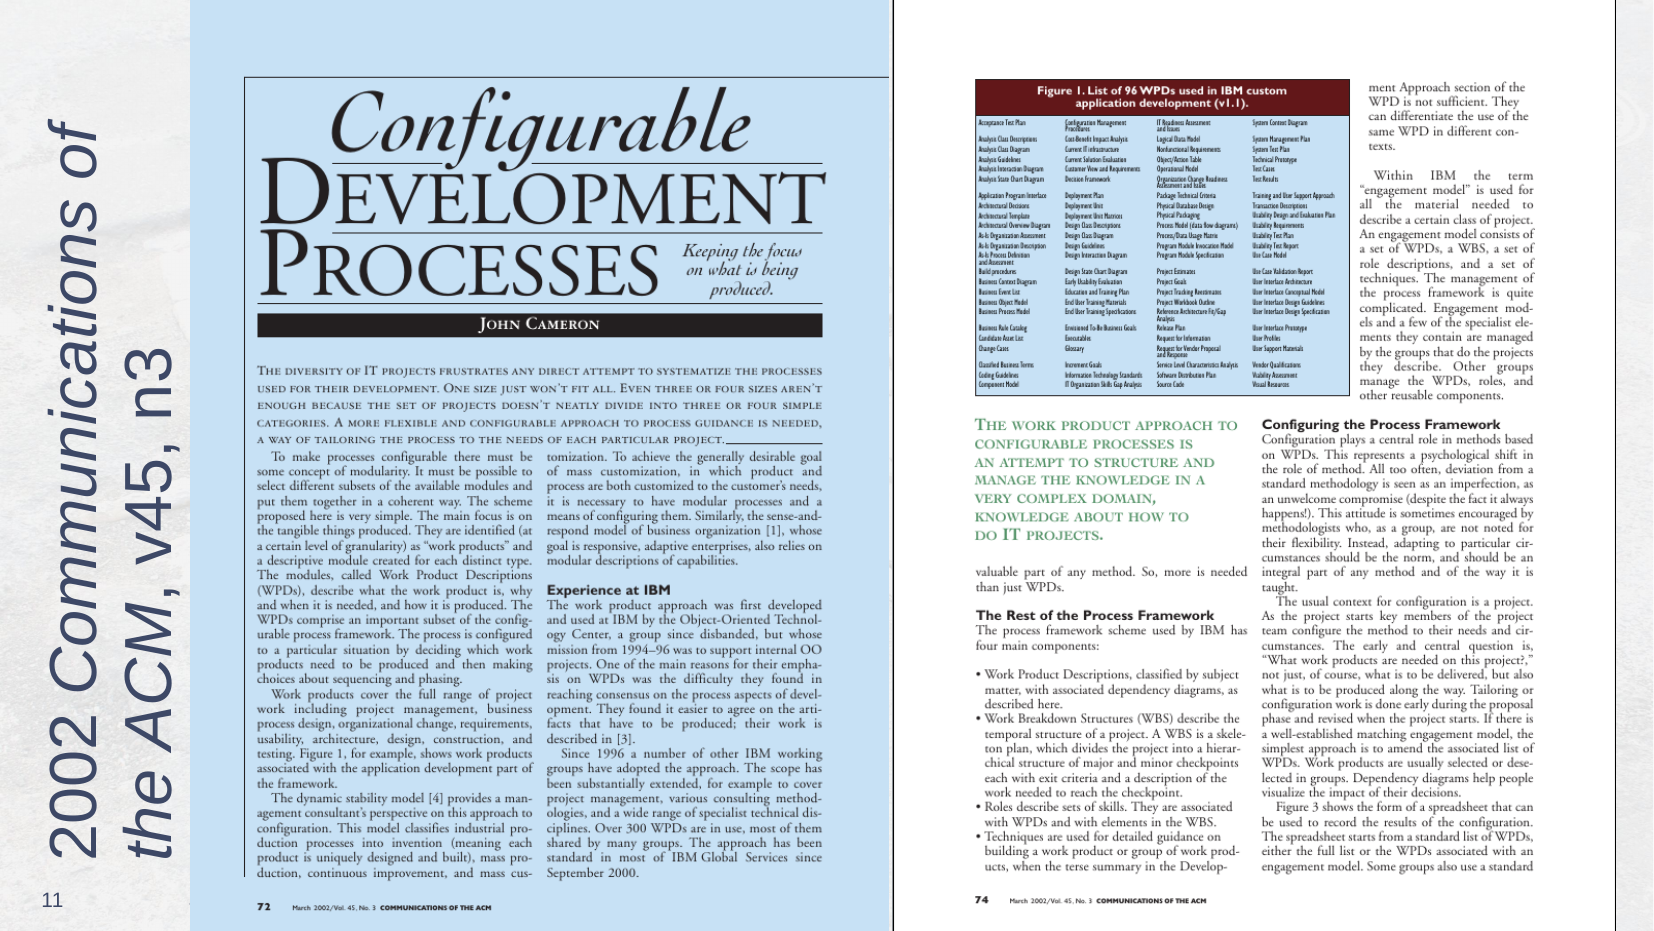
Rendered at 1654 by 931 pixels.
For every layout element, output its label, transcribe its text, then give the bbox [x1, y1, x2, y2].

picture [0, 0, 1654, 931]
title 2002 Communications of the ACM, v45, n3 [35, 52, 186, 862]
